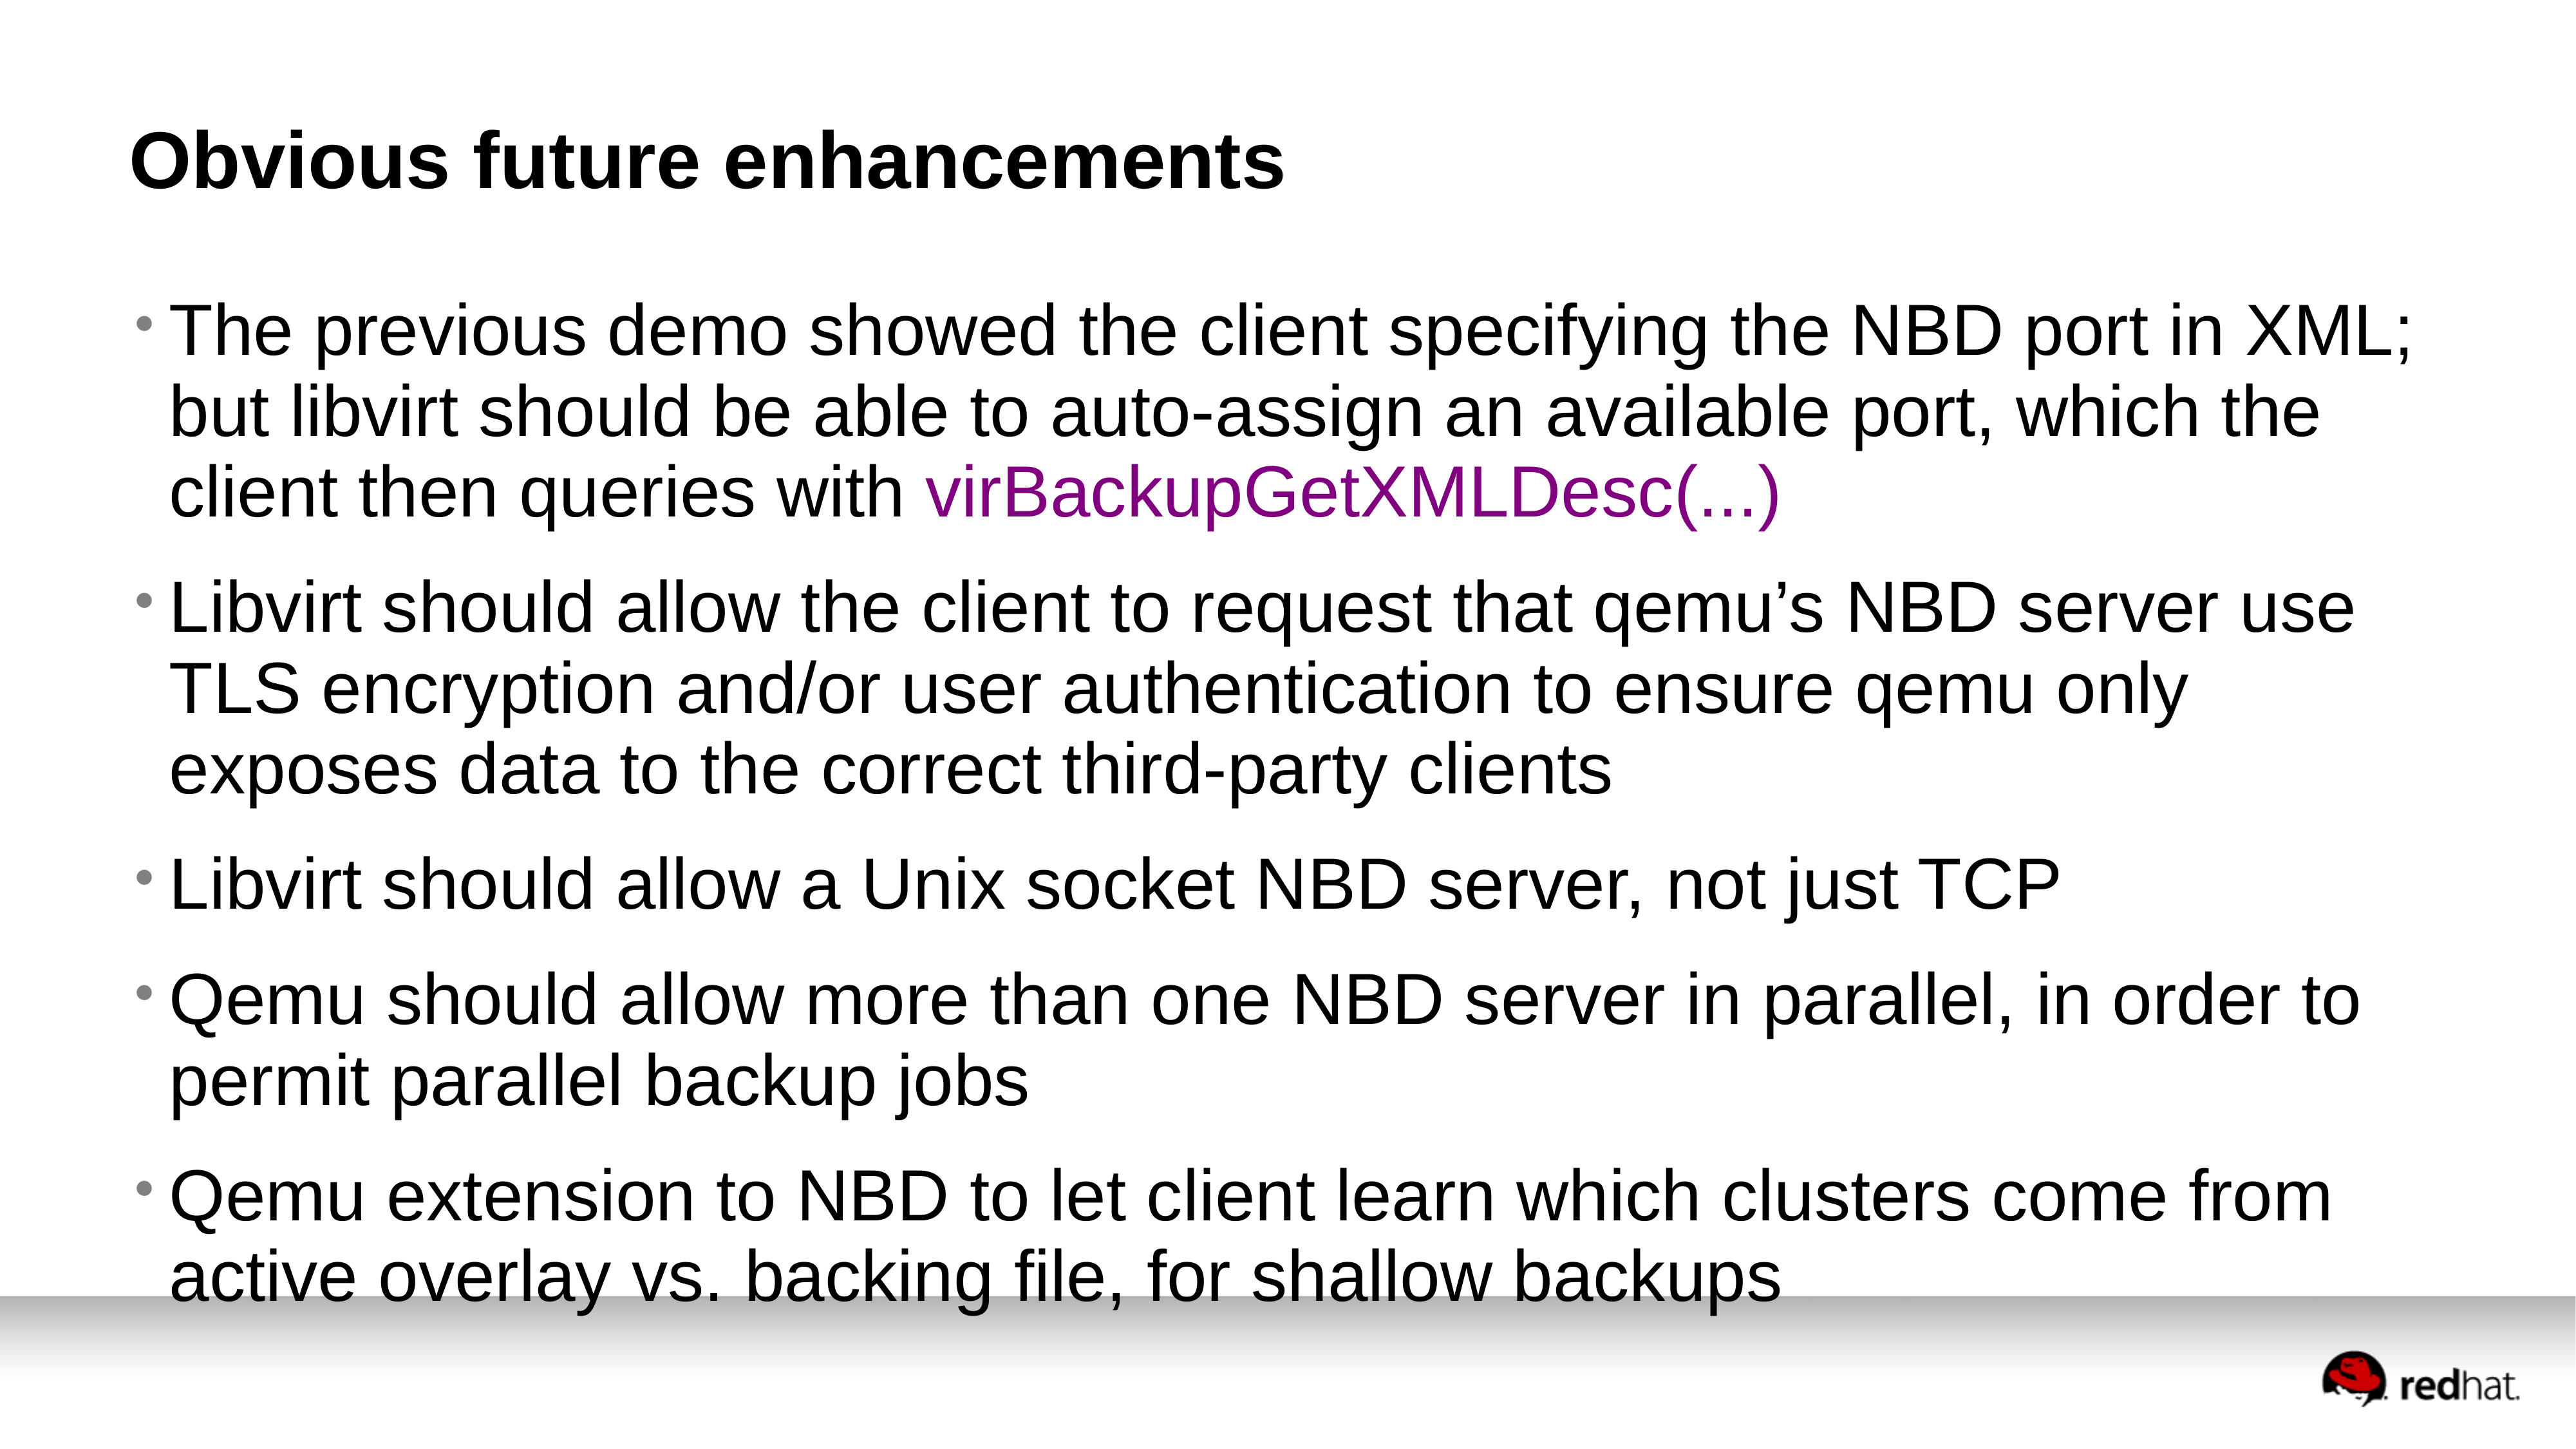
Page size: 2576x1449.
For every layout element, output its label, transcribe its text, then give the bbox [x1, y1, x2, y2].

picture [0, 0, 2576, 1446]
title Obvious future enhancements [129, 100, 2261, 222]
list The previous demo showed the client specifying the NBD port in XML; but libvirt should be able to auto-assign an available port, which the client then queries with virBackupGetXMLDesc(...) Libvirt should allow the client to request that qemu’s NBD server use TLS encryption and/or user authentication to ensure qemu only exposes data to the correct third-party clients Libvirt should allow a Unix socket NBD server, not just TCP Qemu should allow more than one NBD server in parallel, in order to permit parallel backup jobs Qemu extension to NBD to let client learn which clusters come from active overlay vs. backing file, for shallow backups [123, 289, 2425, 1438]
